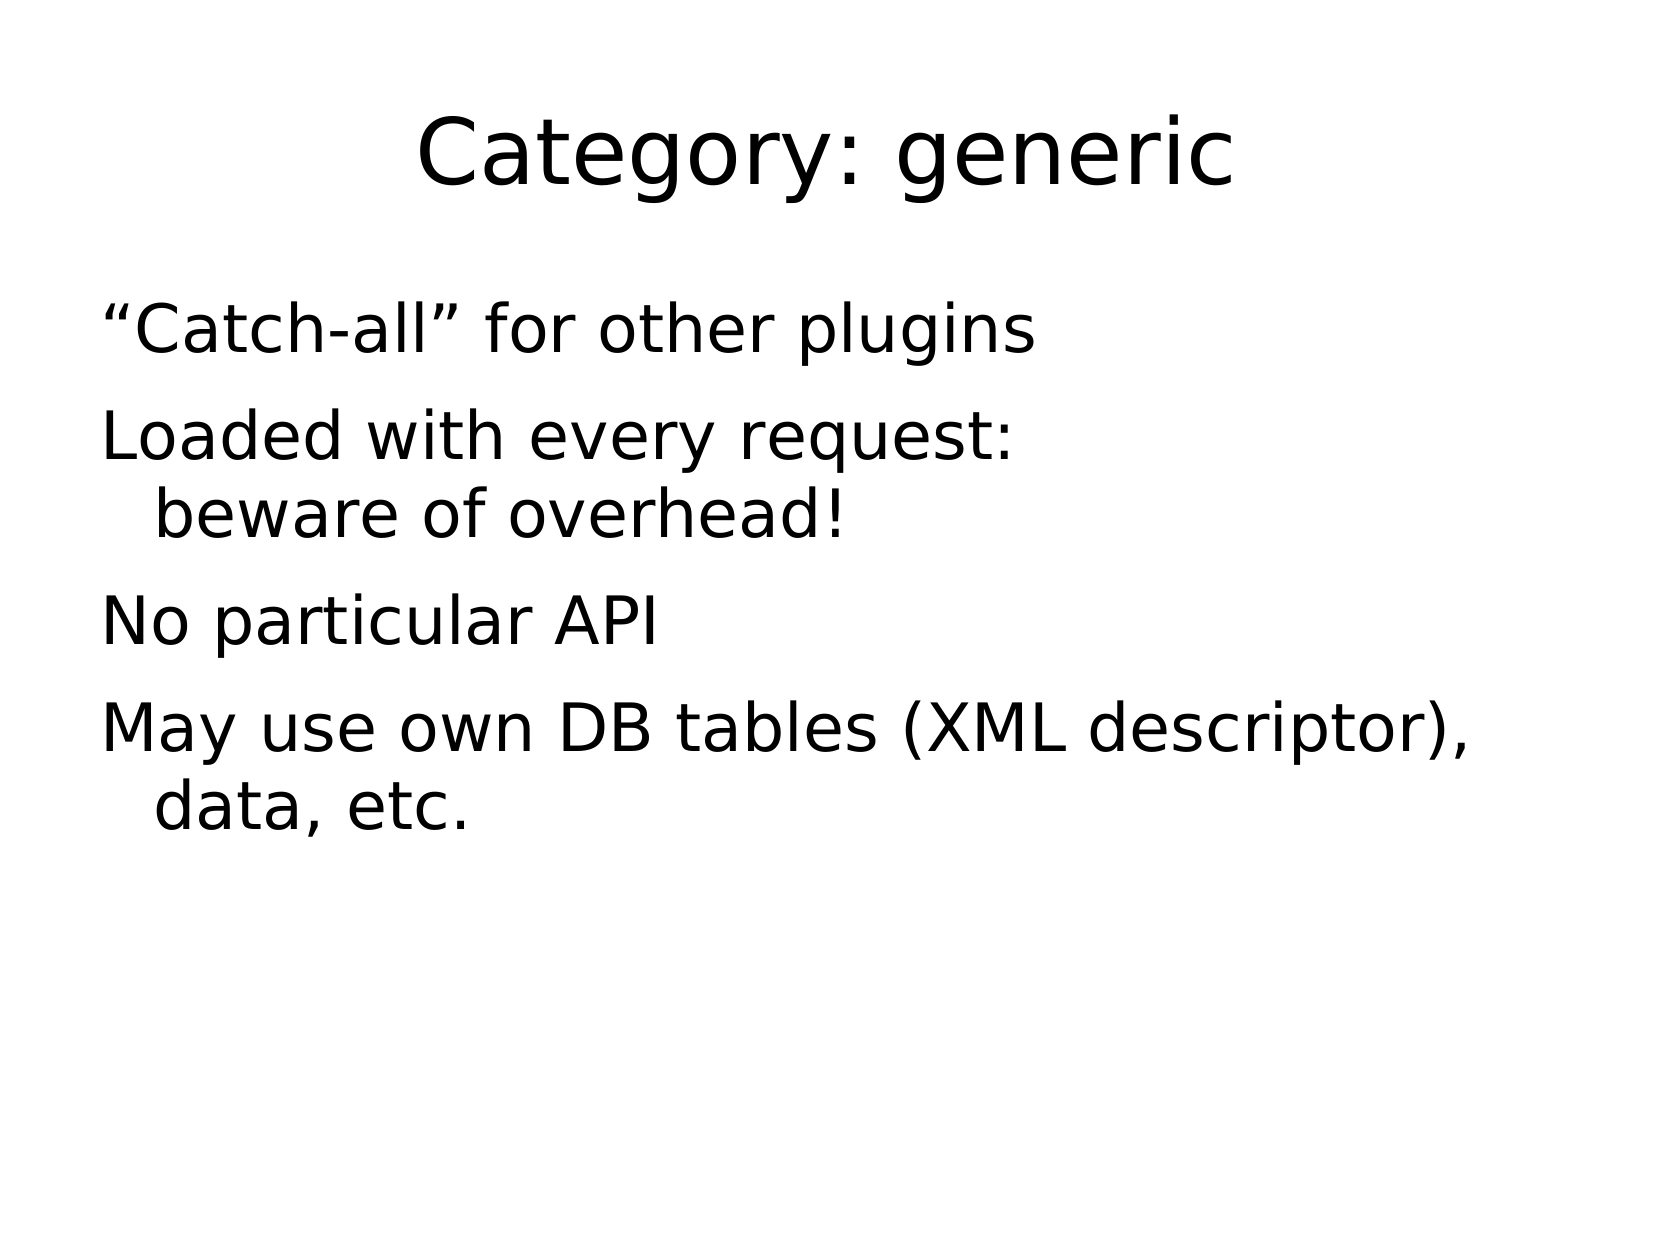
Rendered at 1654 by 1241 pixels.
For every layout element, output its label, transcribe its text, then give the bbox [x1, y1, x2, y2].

title Category: generic [82, 56, 1571, 250]
list “Catch-all” for other plugins Loaded with every request: beware of overhead! No particular API May use own DB tables (XML descriptor), data, etc. [82, 290, 1571, 1094]
